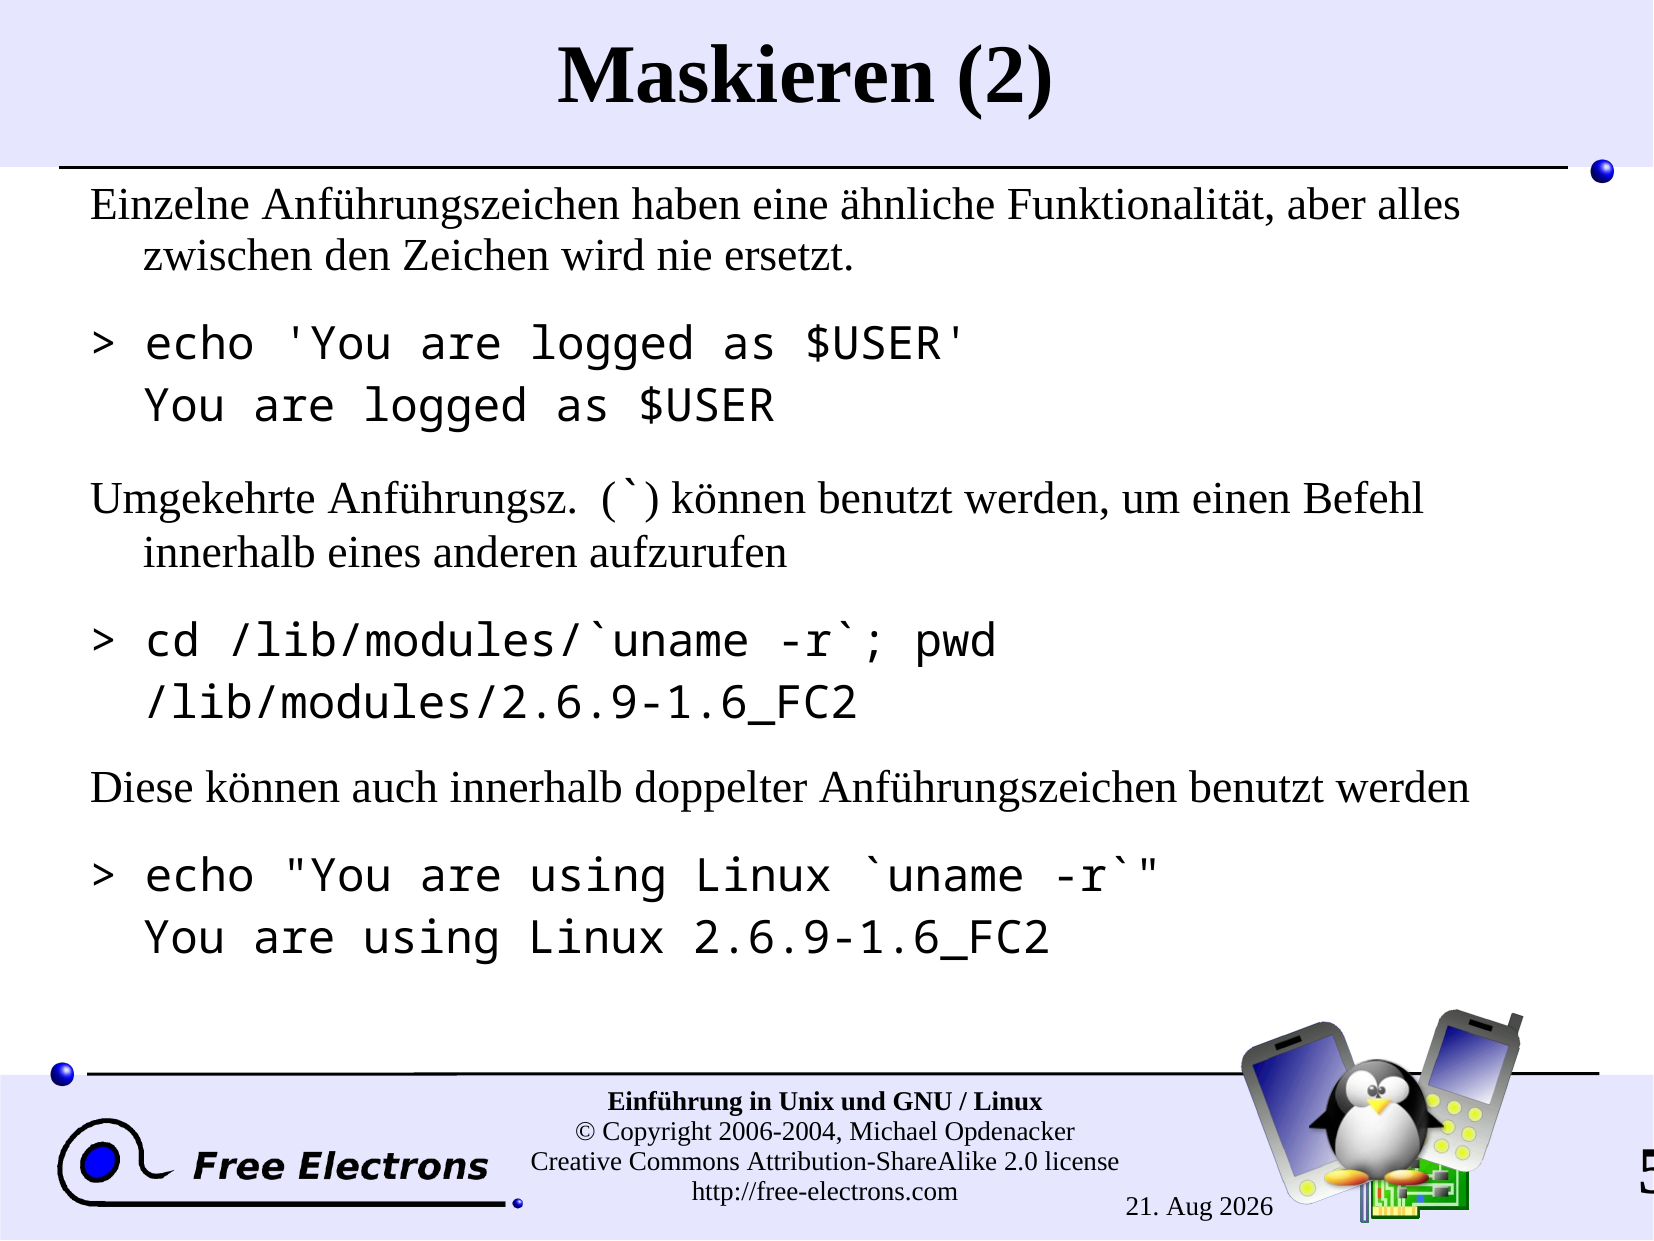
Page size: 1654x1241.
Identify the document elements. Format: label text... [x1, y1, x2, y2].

title Maskieren (2) [60, 12, 1551, 138]
picture [1262, 997, 1538, 1241]
picture [50, 1107, 527, 1216]
list Einzelne Anführungszeichen haben eine ähnliche Funktionalität, aber alles zwischen den Zeichen wird nie ersetzt. > echo 'You are logged as $USER' You are logged as $USER Umgekehrte Anführungsz. (`) können benutzt werden, um einen Befehl innerhalb eines anderen aufzurufen > cd /lib/modules/`uname -r`; pwd /lib/modules/2.6.9-1.6_FC2 Diese können auch innerhalb doppelter Anführungszeichen benutzt werden > echo "You are using Linux `uname -r`" You are using Linux 2.6.9-1.6_FC2 [72, 179, 1485, 1150]
